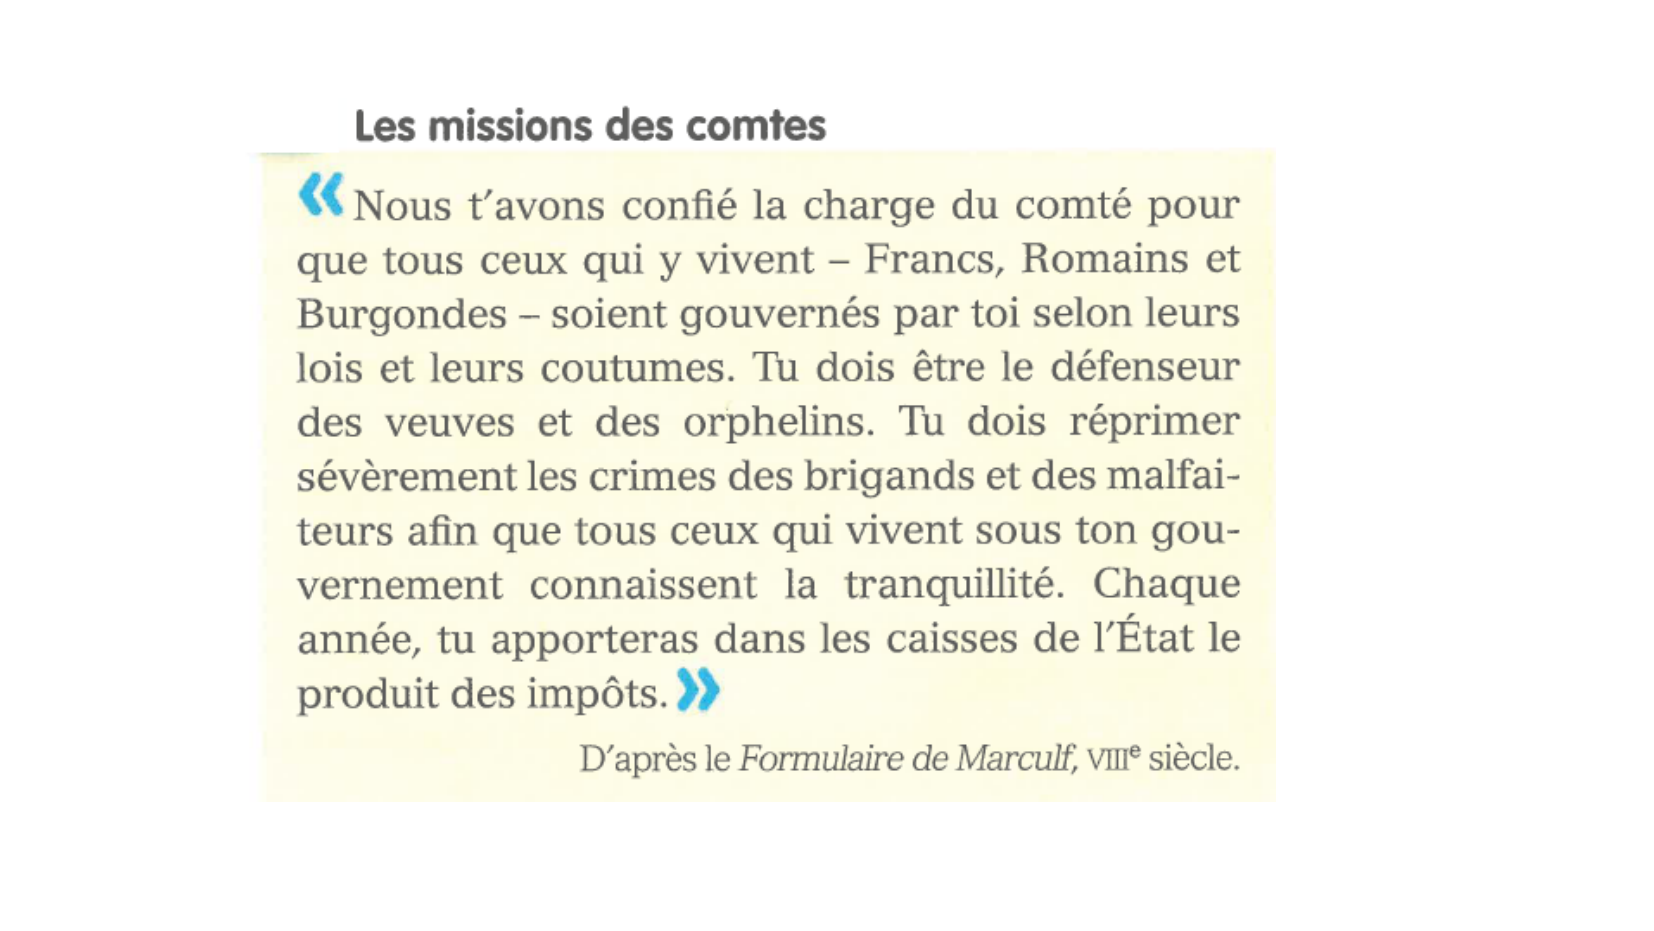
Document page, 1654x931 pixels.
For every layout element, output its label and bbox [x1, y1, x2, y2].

picture [236, 70, 1276, 802]
